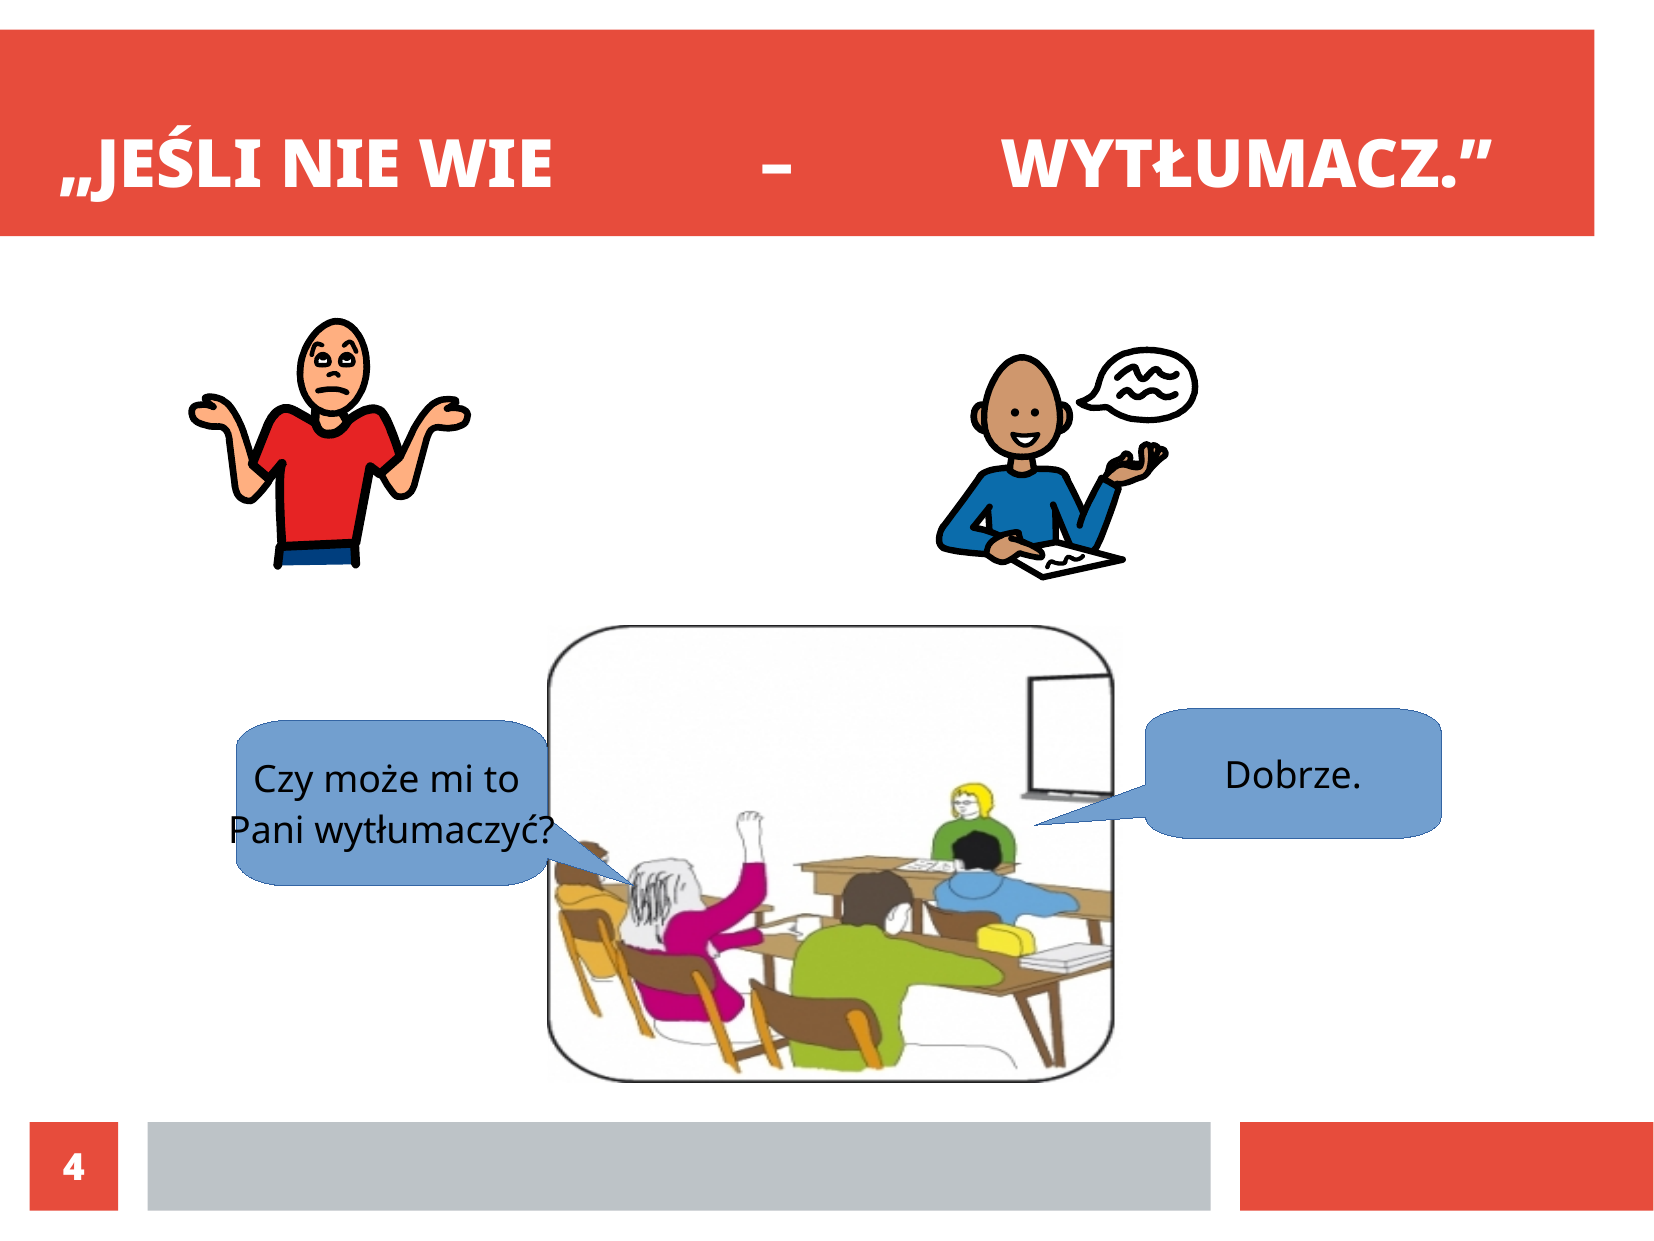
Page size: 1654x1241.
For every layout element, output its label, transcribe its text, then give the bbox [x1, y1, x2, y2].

picture [166, 307, 485, 577]
text_box Dobrze. [1034, 708, 1442, 839]
title „JEŚLI NIE WIE – WYTŁUMACZ.” [59, 59, 1595, 207]
text_box Czy może mi to Pani wytłumaczyć? [236, 720, 634, 886]
picture [547, 625, 1123, 1083]
picture [921, 332, 1224, 591]
